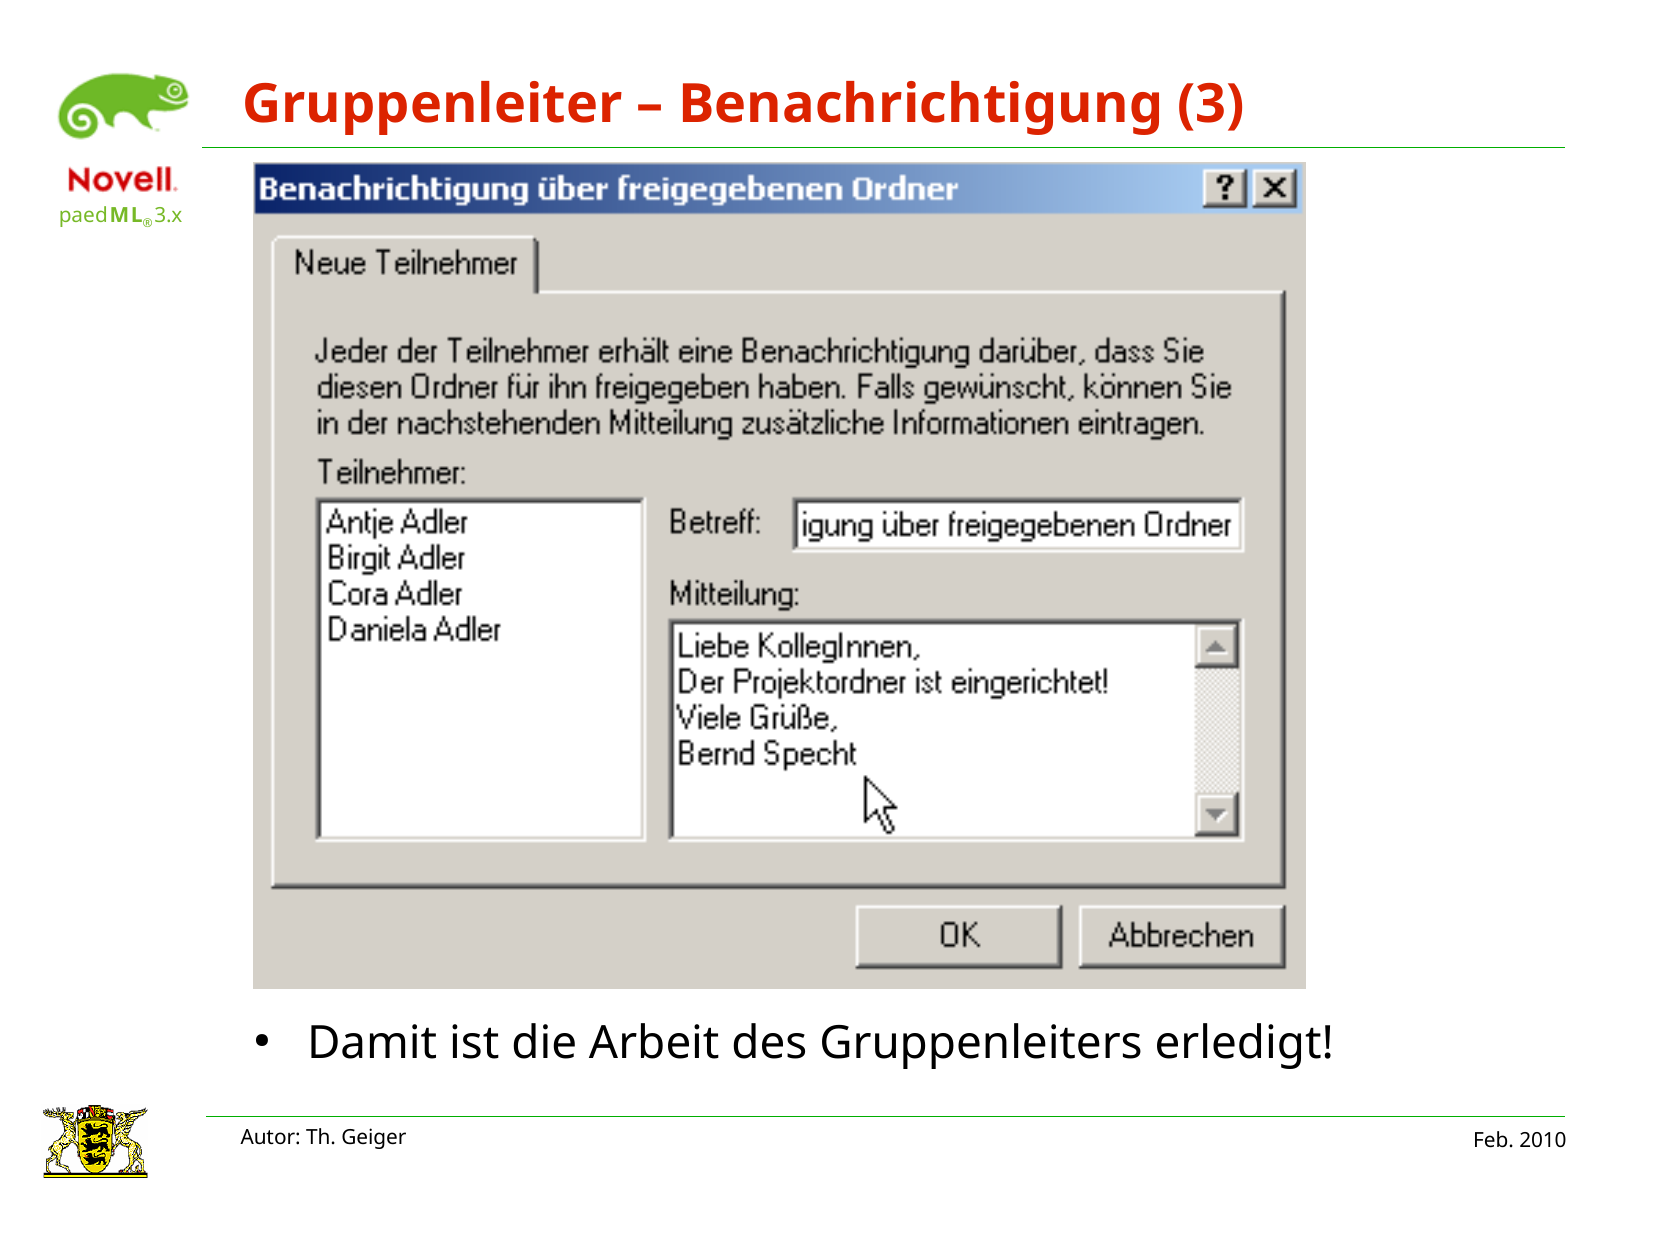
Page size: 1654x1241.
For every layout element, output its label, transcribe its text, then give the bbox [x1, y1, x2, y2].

picture [253, 162, 1306, 989]
title Gruppenleiter – Benachrichtigung (3) [242, 67, 1577, 136]
picture [41, 1104, 148, 1180]
picture [44, 56, 202, 214]
list Damit ist die Arbeit des Gruppenleiters erledigt! [236, 1009, 1565, 1084]
